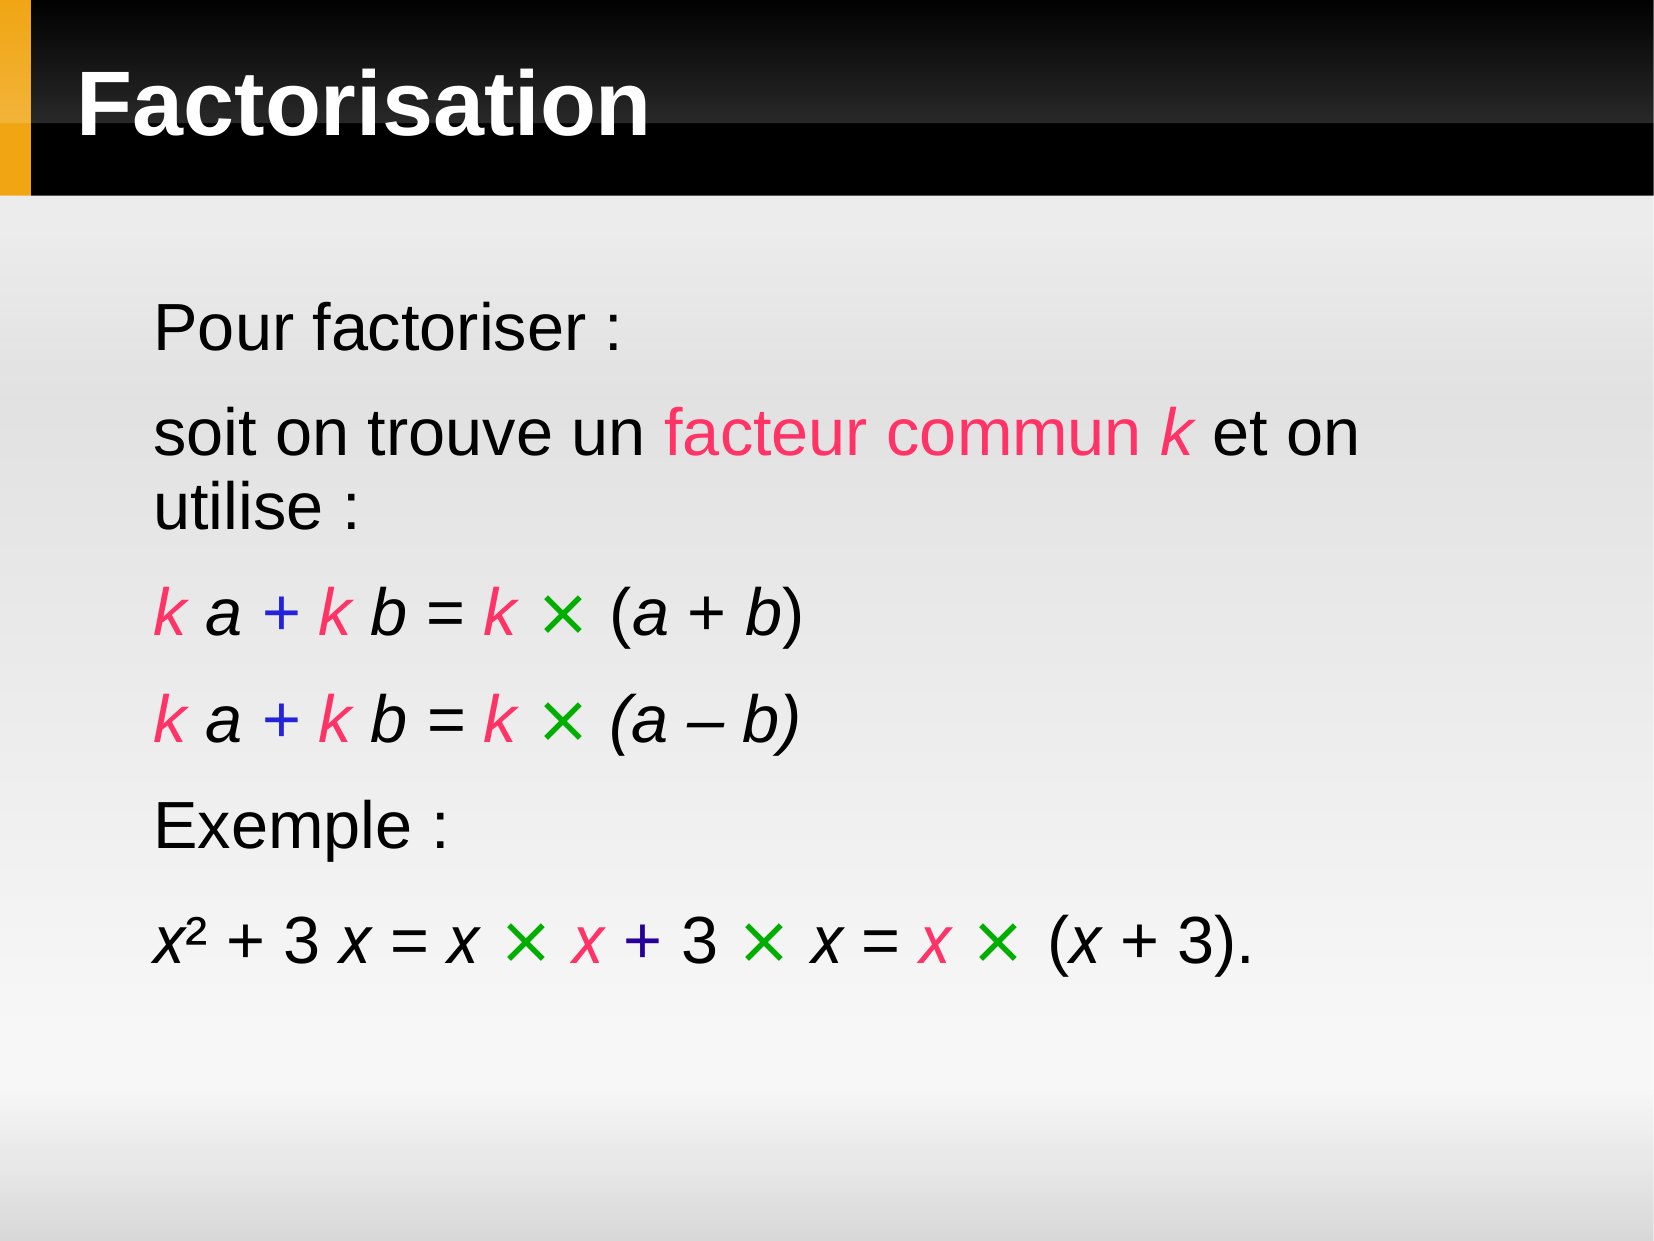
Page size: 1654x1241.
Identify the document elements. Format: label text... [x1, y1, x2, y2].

title Factorisation [76, 7, 1565, 200]
picture [0, 0, 1654, 1241]
list Pour factoriser : soit on trouve un facteur commun k et on utilise : k a + k b = k × (a + b) k a + k b = k × (a – b) Exemple : x² + 3 x = x × x + 3 × x = x × (x + 3). [82, 290, 1571, 1142]
